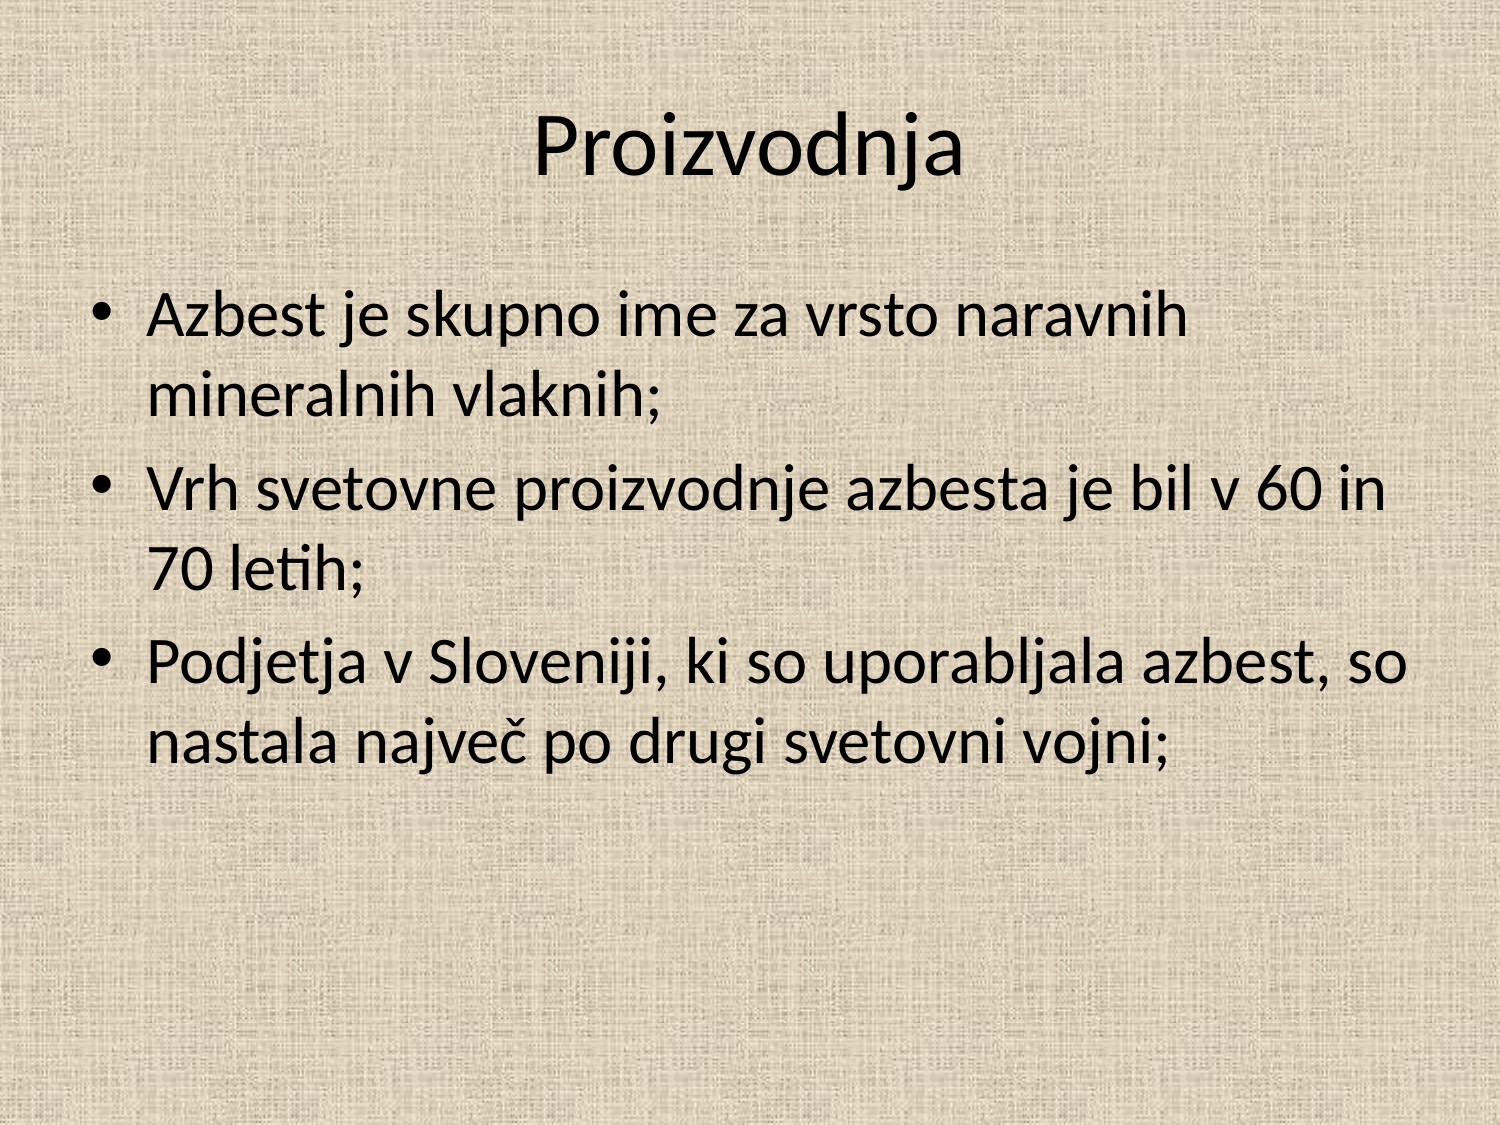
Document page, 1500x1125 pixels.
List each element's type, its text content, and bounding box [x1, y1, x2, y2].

title Proizvodnja [75, 45, 1425, 233]
list Azbest je skupno ime za vrsto naravnih mineralnih vlaknih; Vrh svetovne proizvodnje azbesta je bil v 60 in 70 letih; Podjetja v Sloveniji, ki so uporabljala azbest, so nastala največ po drugi svetovni vojni; [75, 262, 1425, 1005]
picture [0, 0, 1500, 1125]
